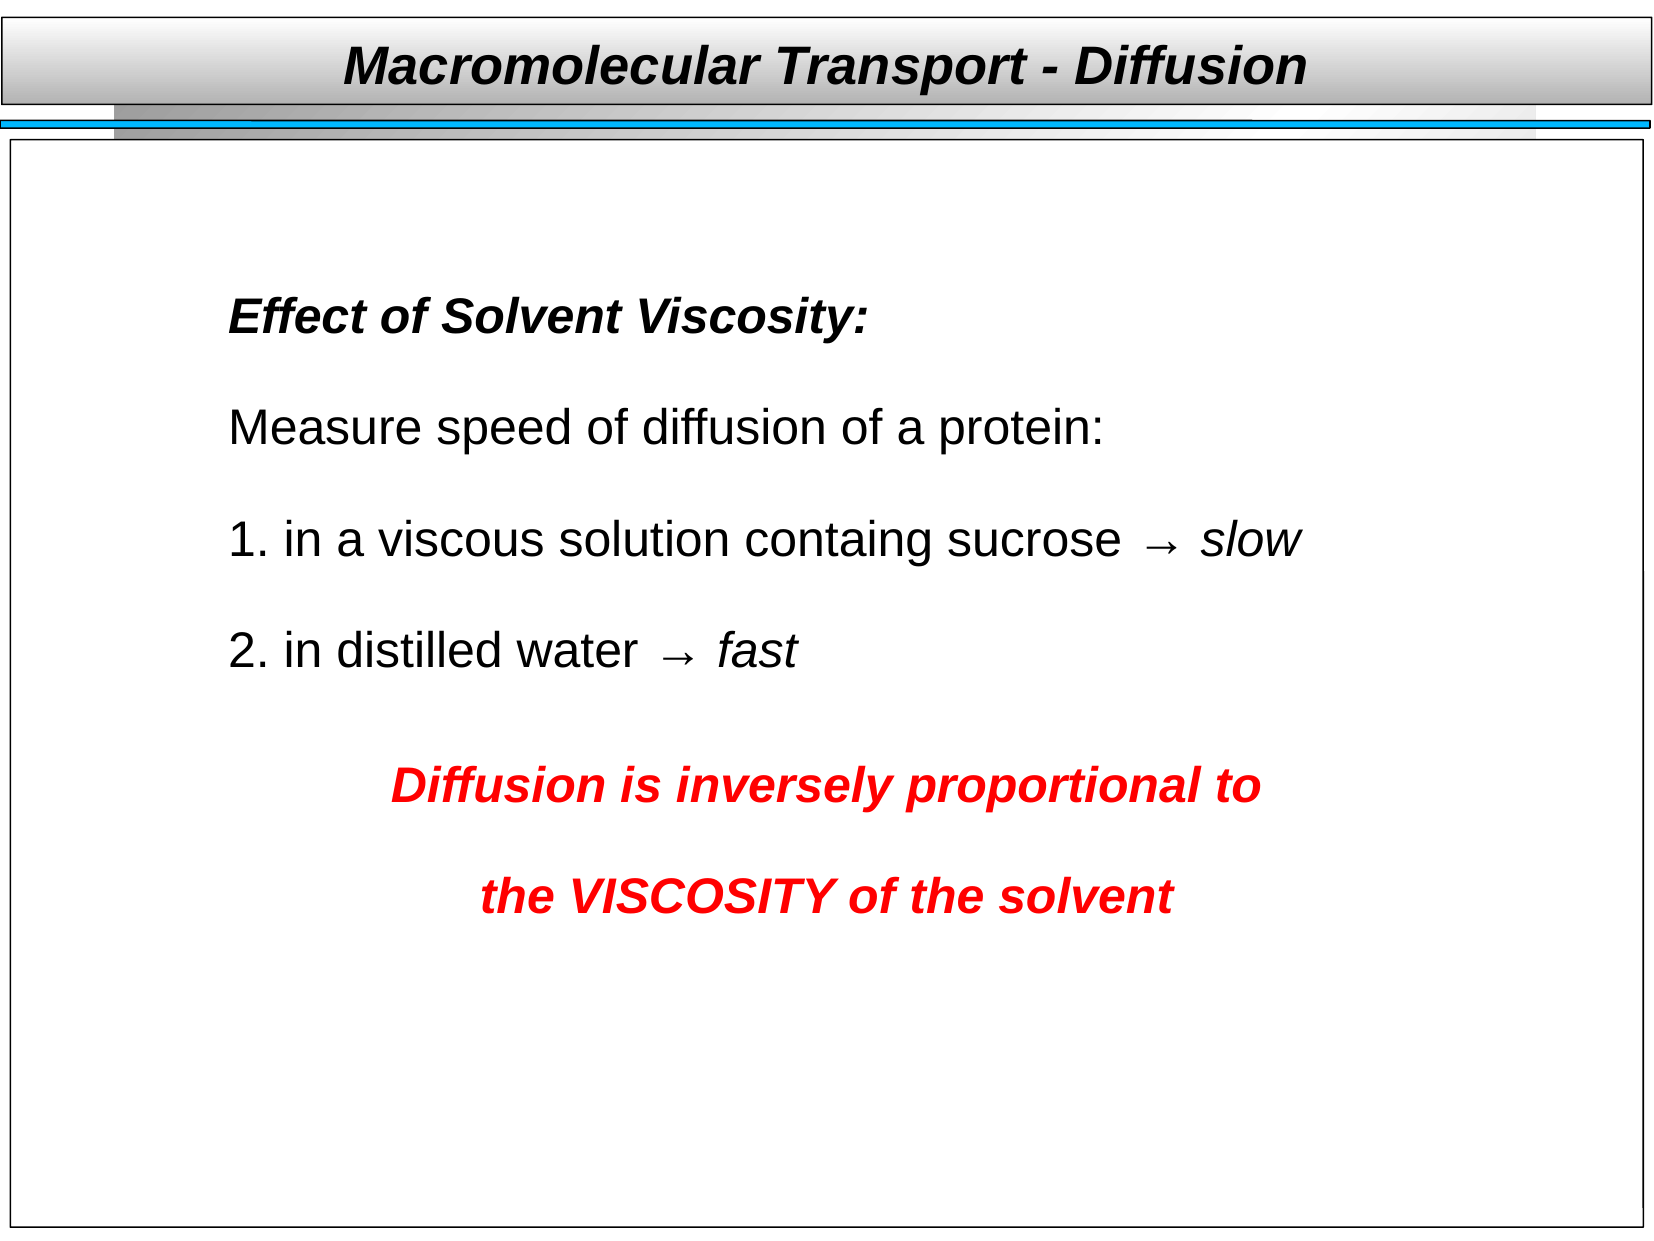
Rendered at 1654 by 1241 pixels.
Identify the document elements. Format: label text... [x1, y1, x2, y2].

text_box Effect of Solvent Viscosity: Measure speed of diffusion of a protein: 1. in a viscous solution containg sucrose → slow 2. in distilled water → fast [213, 280, 1441, 742]
text_box [0, 120, 1651, 129]
text_box Diffusion is inversely proportional to the VISCOSITY of the solvent [373, 693, 1280, 932]
text_box Macromolecular Transport - Diffusion [1, 17, 1652, 105]
text_box [10, 139, 1644, 1228]
